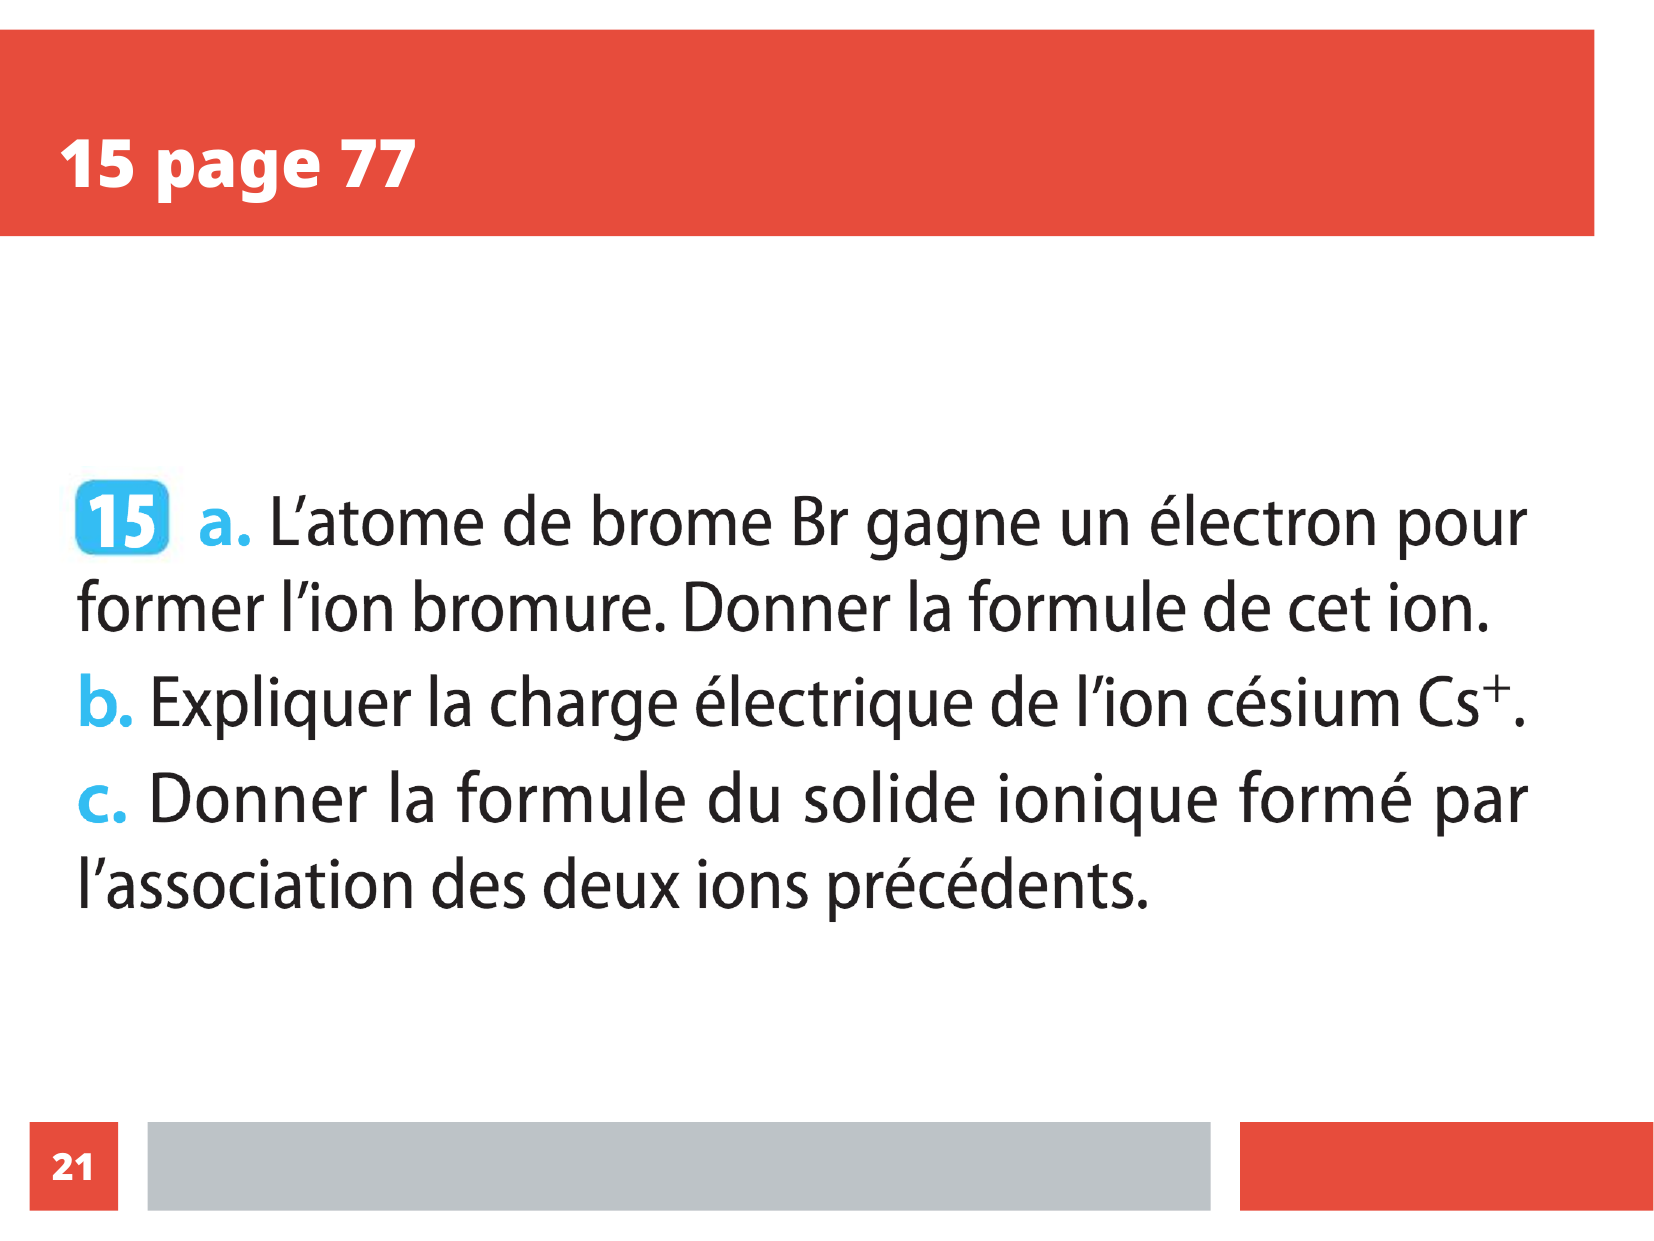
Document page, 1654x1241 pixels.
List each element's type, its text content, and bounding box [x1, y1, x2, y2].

title 15 page 77 [59, 59, 1595, 207]
picture [59, 466, 1565, 952]
